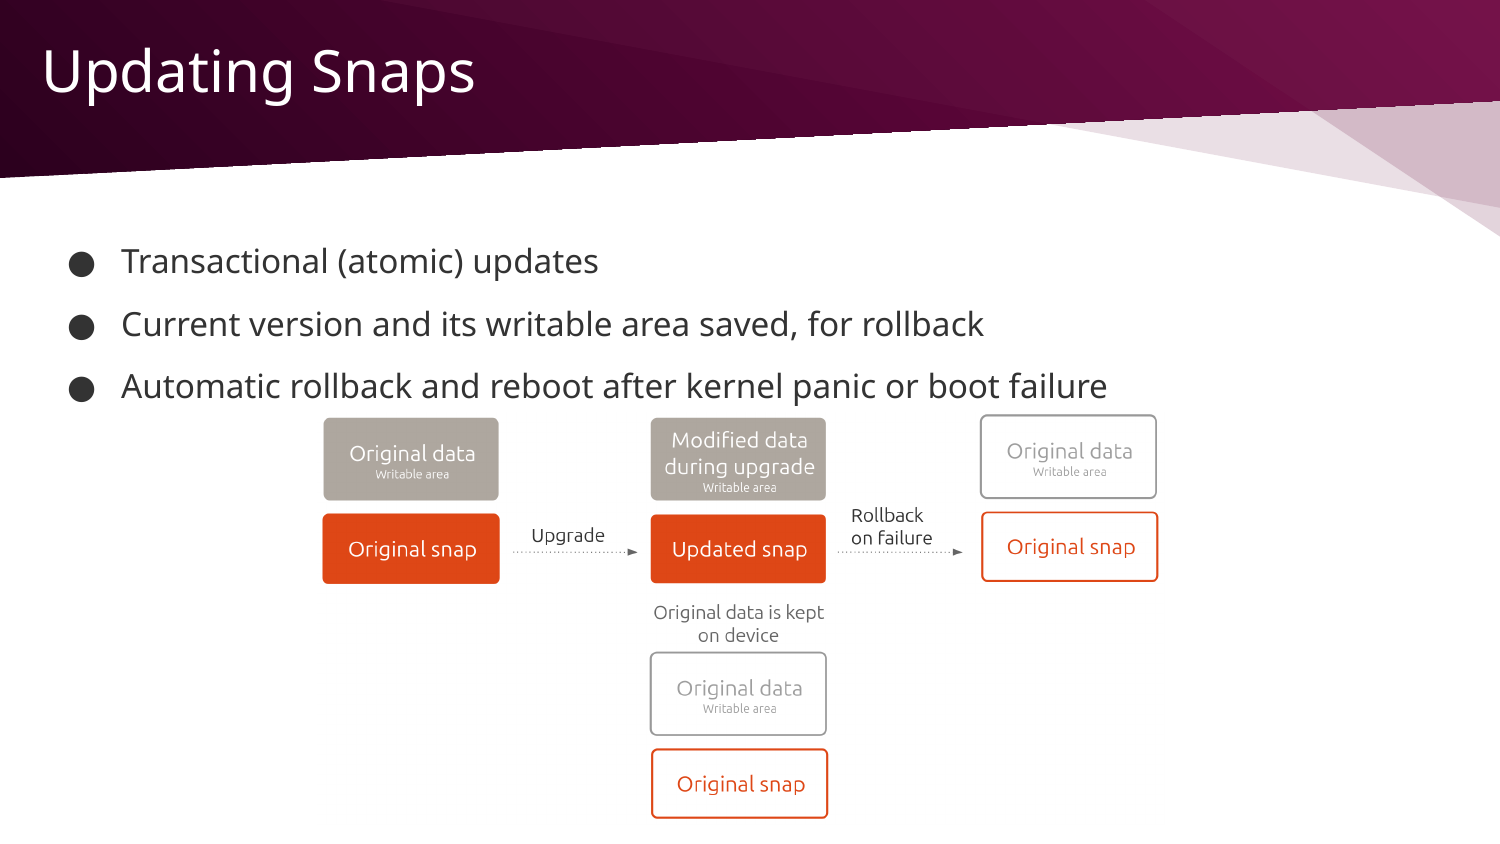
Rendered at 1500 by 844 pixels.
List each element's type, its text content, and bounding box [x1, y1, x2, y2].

list Transactional (atomic) updates Current version and its writable area saved, for rollback Automatic rollback and reboot after kernel panic or boot failure [35, 229, 1324, 789]
picture [317, 412, 1165, 825]
title Updating Snaps [41, 5, 1336, 134]
